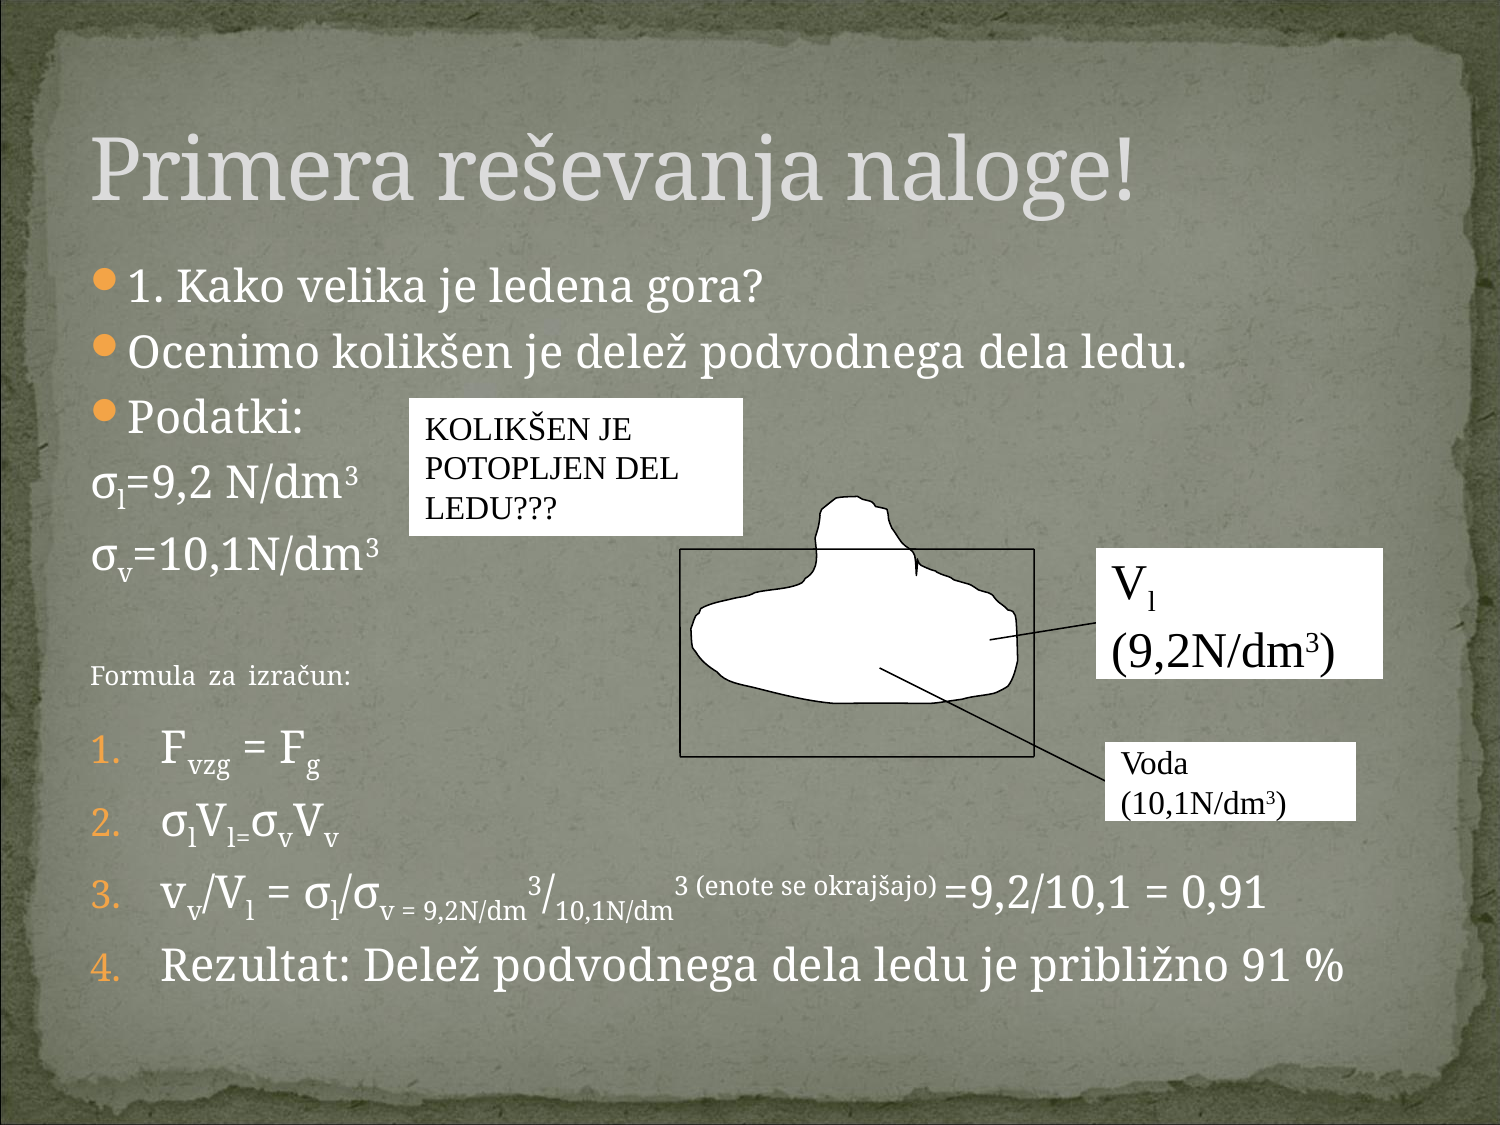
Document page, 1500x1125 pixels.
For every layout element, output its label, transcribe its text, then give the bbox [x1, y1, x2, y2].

text_box [815, 496, 909, 548]
title Primera reševanja naloge! [75, 24, 1425, 225]
text_box Voda (10,1N/dm3) [1105, 742, 1356, 821]
list 1. Kako velika je ledena gora? Ocenimo kolikšen je delež podvodnega dela ledu. Podatki: σl=9,2 N/dm3 σv=10,1N/dm3 Formula za izračun: Fvzg = Fg σlVl=σvVv vv/Vl = σl/σv = 9,2N/dm3/10,1N/dm3 (enote se okrajšajo) =9,2/10,1 = 0,91 Rezultat: Delež podvodnega dela ledu je približno 91 % [75, 249, 1425, 1000]
text_box Vl (9,2N/dm3) [1097, 548, 1383, 678]
picture [0, 0, 1500, 1125]
text_box KOLIKŠEN JE POTOPLJEN DEL LEDU??? [410, 398, 742, 535]
text_box [690, 550, 1018, 704]
